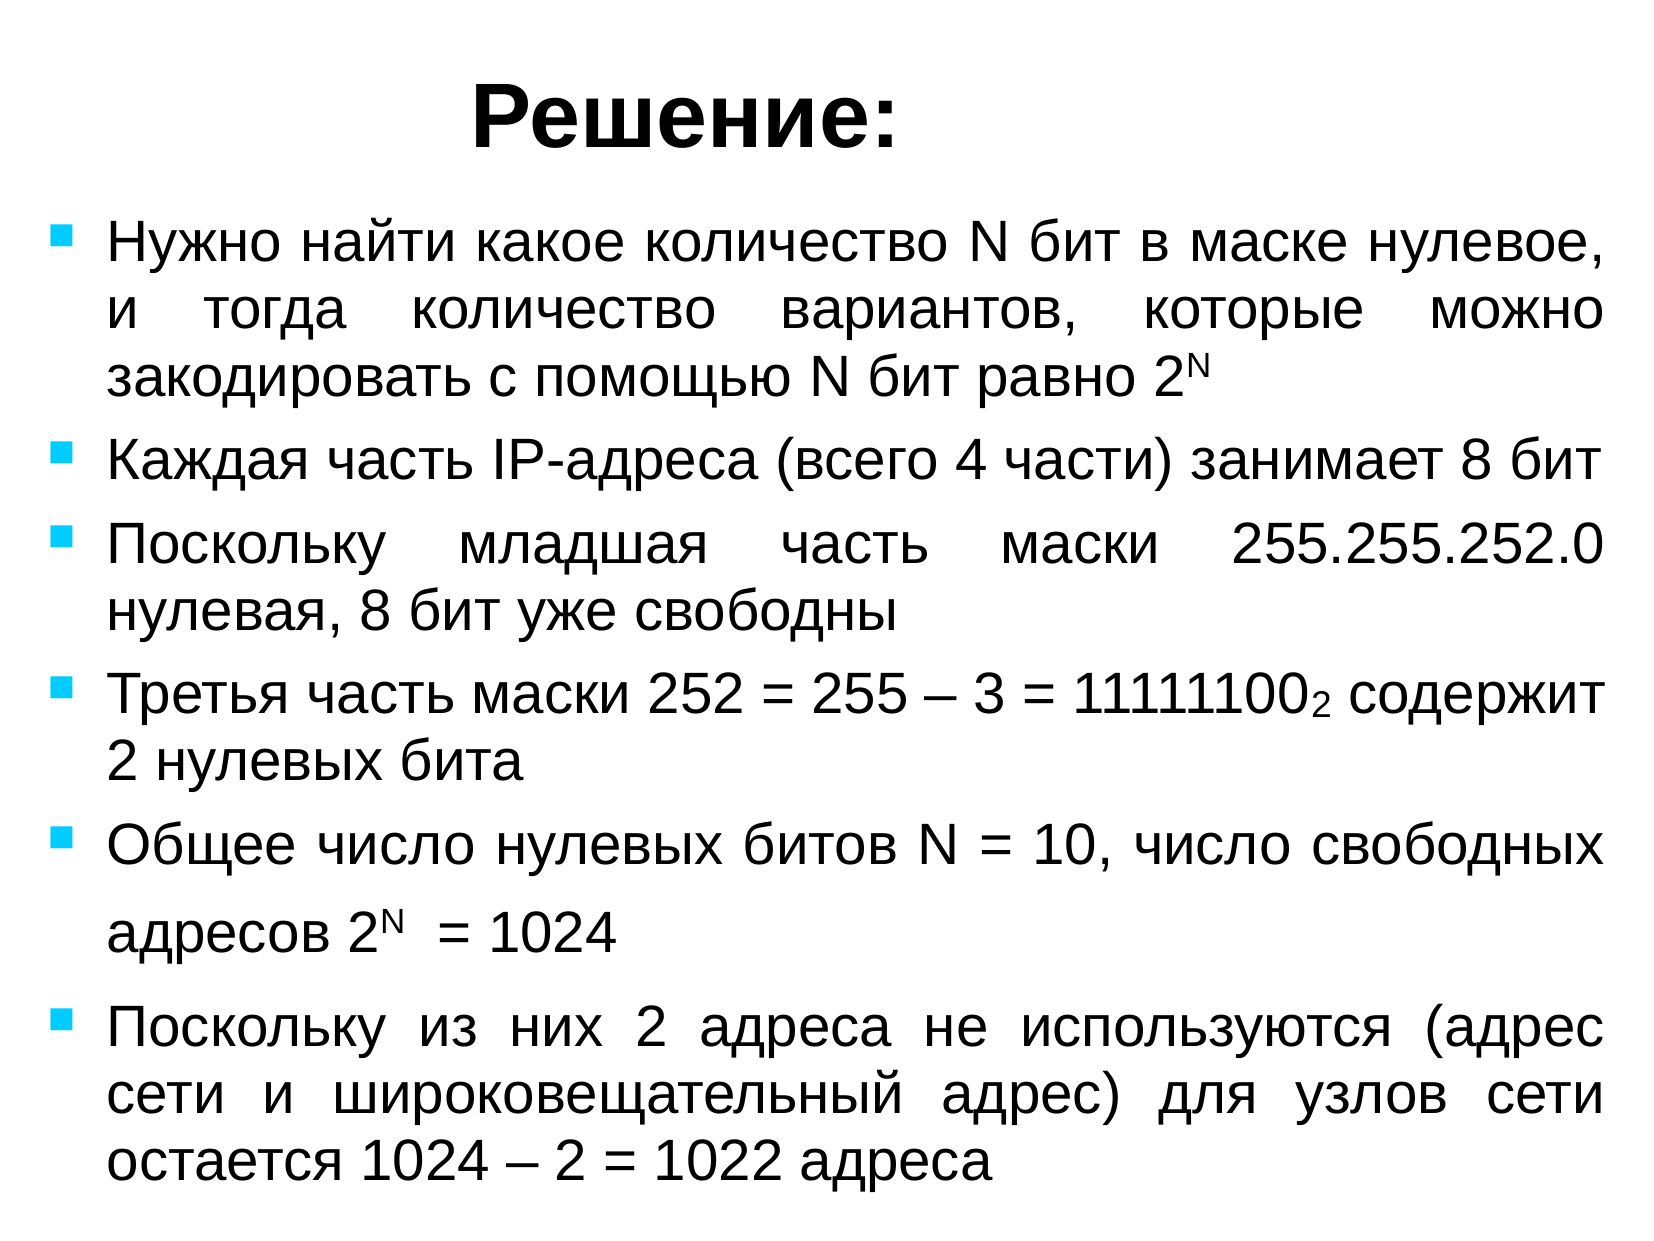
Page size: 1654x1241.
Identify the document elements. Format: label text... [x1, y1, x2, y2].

title Решение: [82, 45, 1257, 178]
list Нужно найти какое количество N бит в маске нулевое, и тогда количество вариантов, которые можно закодировать с помощью N бит равно 2N Каждая часть IP-адреса (всего 4 части) занимает 8 бит Поскольку младшая часть маски 255.255.252.0 нулевая, 8 бит уже свободны Третья часть маски 252 = 255 – 3 = 111111002 содержит 2 нулевых бита Общее число нулевых битов N = 10, число свободных адресов 2N = 1024 Поскольку из них 2 адреса не используются (адрес сети и широковещательный адрес) для узлов сети остается 1024 – 2 = 1022 адреса [32, 200, 1622, 1217]
